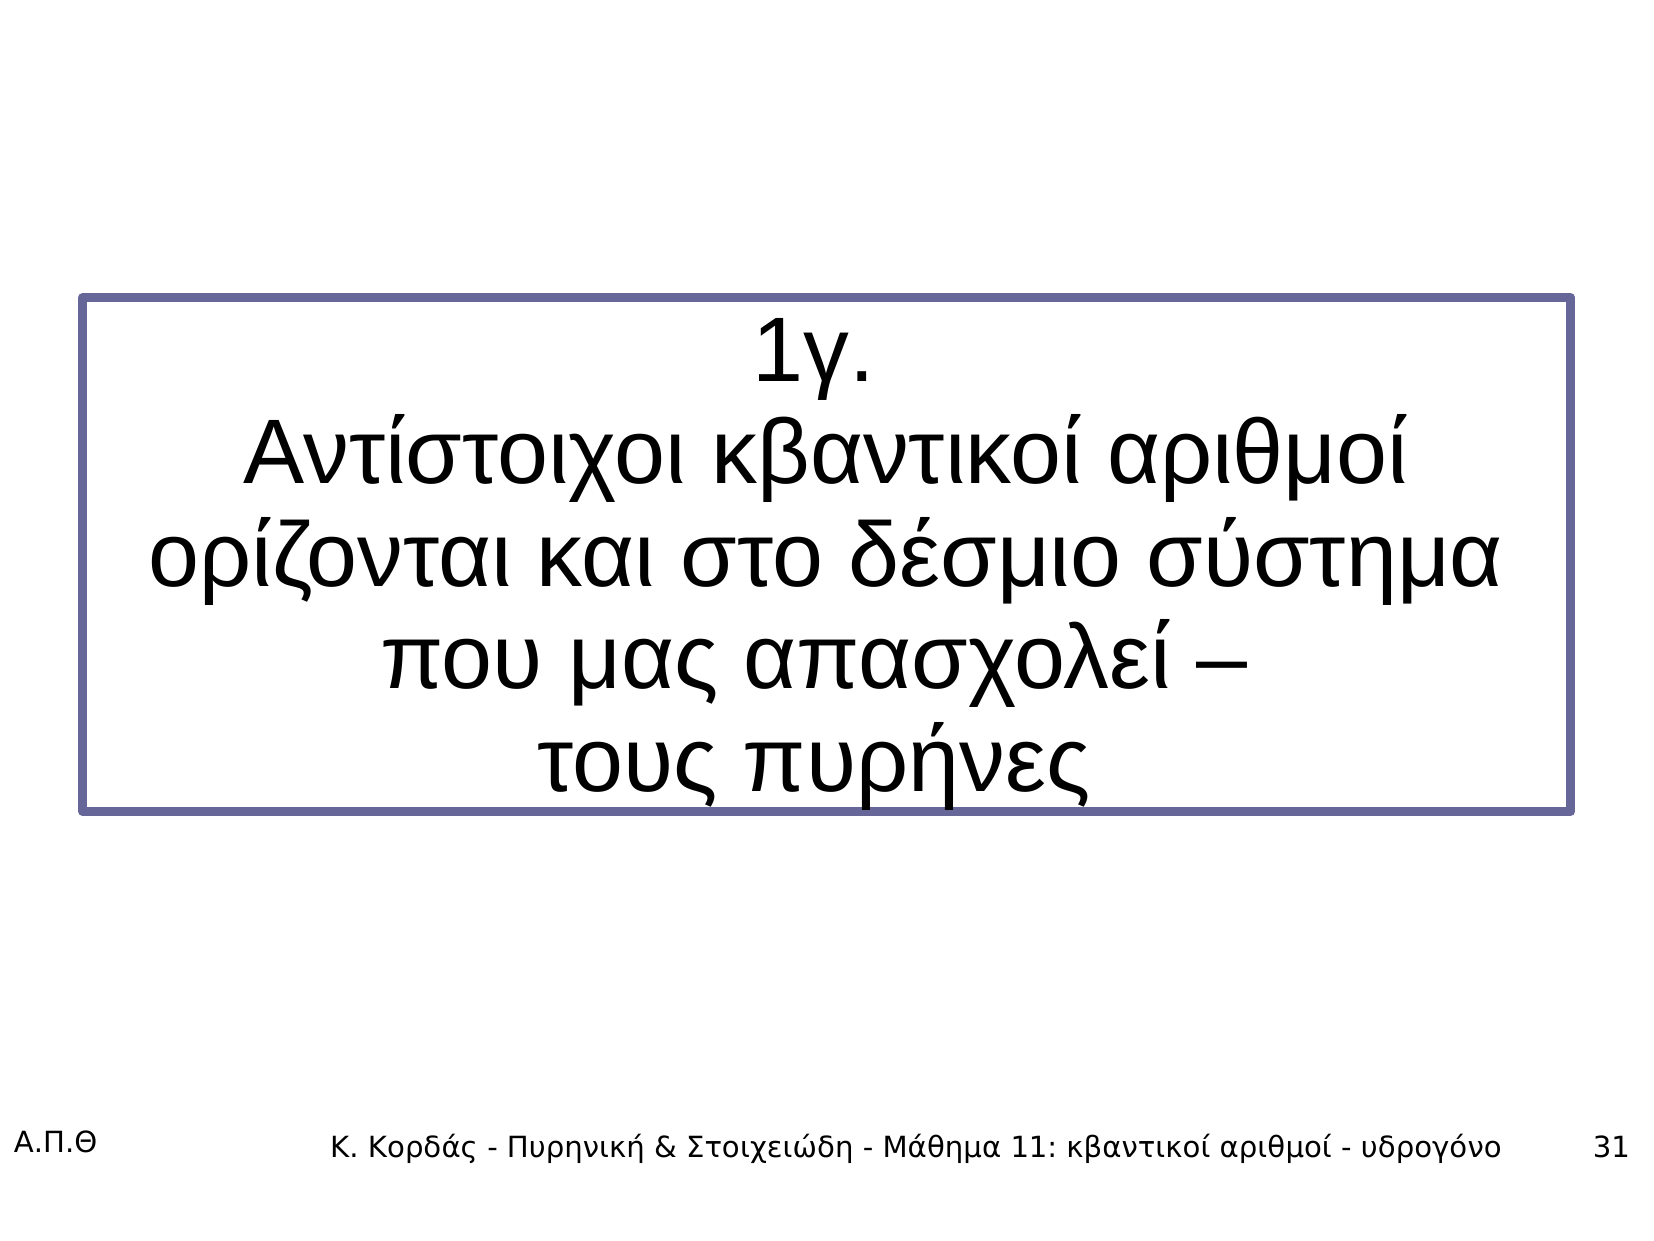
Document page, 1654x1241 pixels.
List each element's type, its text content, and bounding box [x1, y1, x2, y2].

title 1γ. Αντίστοιχοι κβαντικοί αριθμοί ορίζονται και στο δέσμιο σύστημα που μας απασχολεί – τους πυρήνες [82, 297, 1571, 812]
